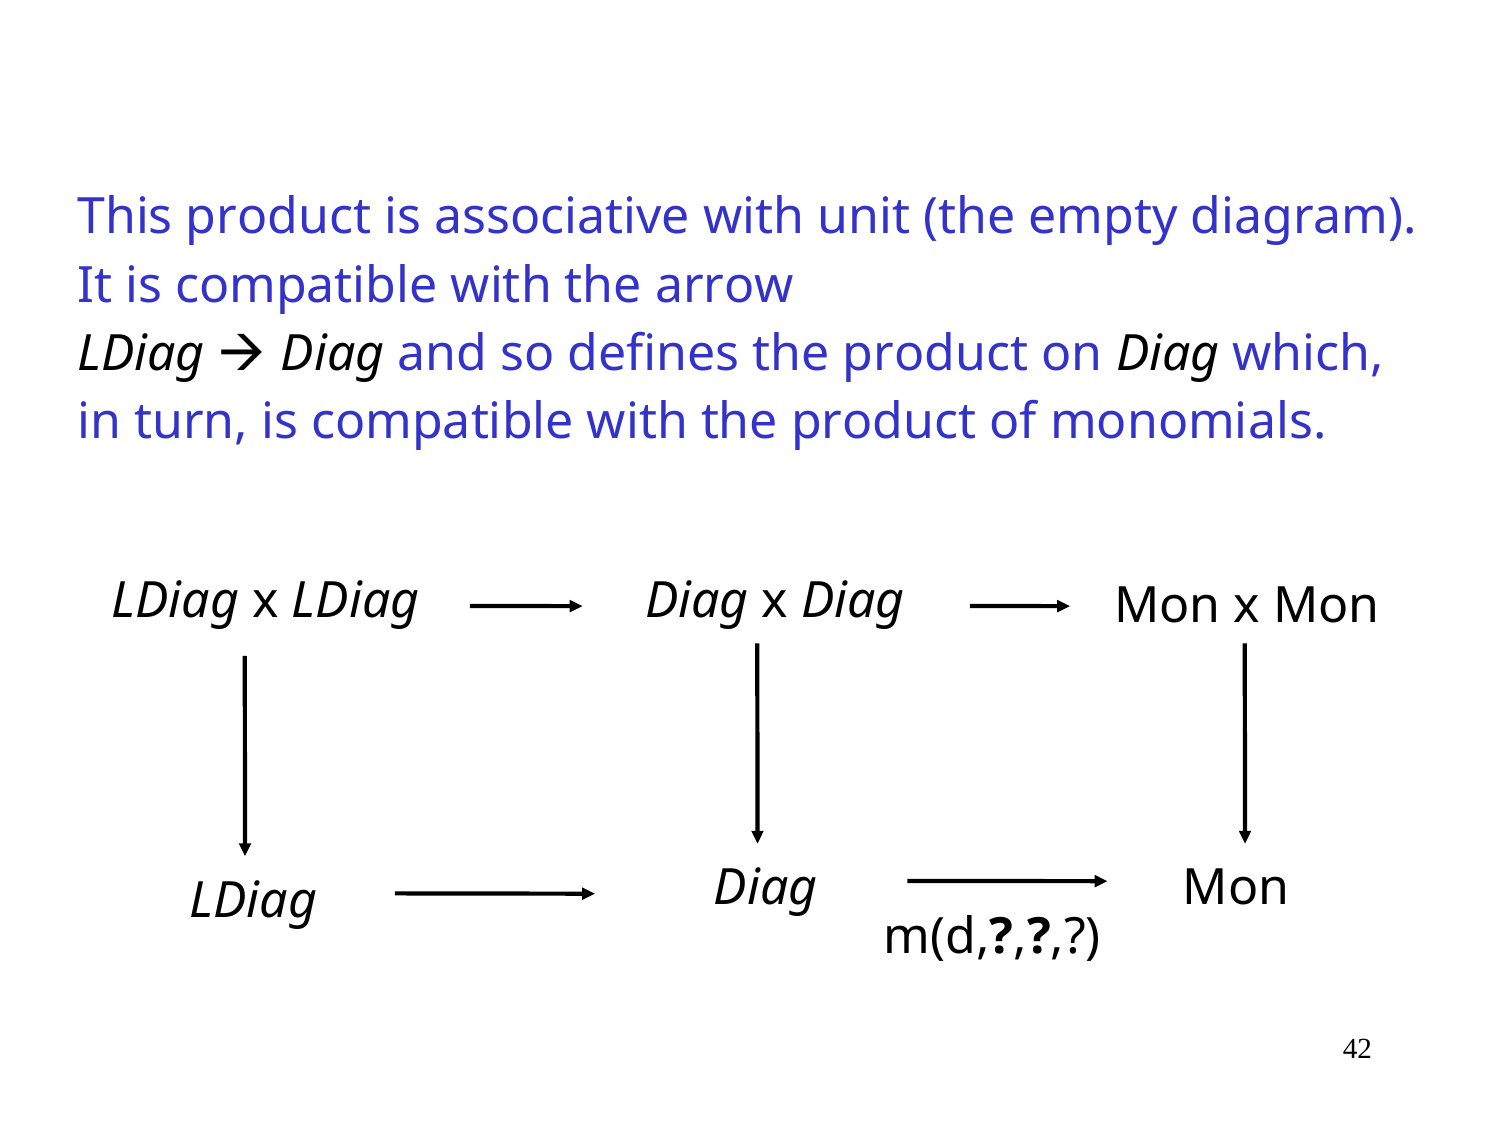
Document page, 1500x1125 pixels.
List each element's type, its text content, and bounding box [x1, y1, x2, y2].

text_box Diag [698, 843, 833, 928]
text_box LDiag x LDiag [96, 555, 435, 640]
text_box LDiag [174, 855, 333, 940]
text_box Diag x Diag [630, 555, 920, 640]
text_box Mon [1167, 843, 1305, 928]
text_box This product is associative with unit (the empty diagram). It is compatible with the arrow LDiag  Diag and so defines the product on Diag which, in turn, is compatible with the product of monomials. [62, 172, 1438, 462]
text_box m(d,?,?,?) [869, 892, 1168, 968]
text_box Mon x Mon [1099, 561, 1395, 645]
